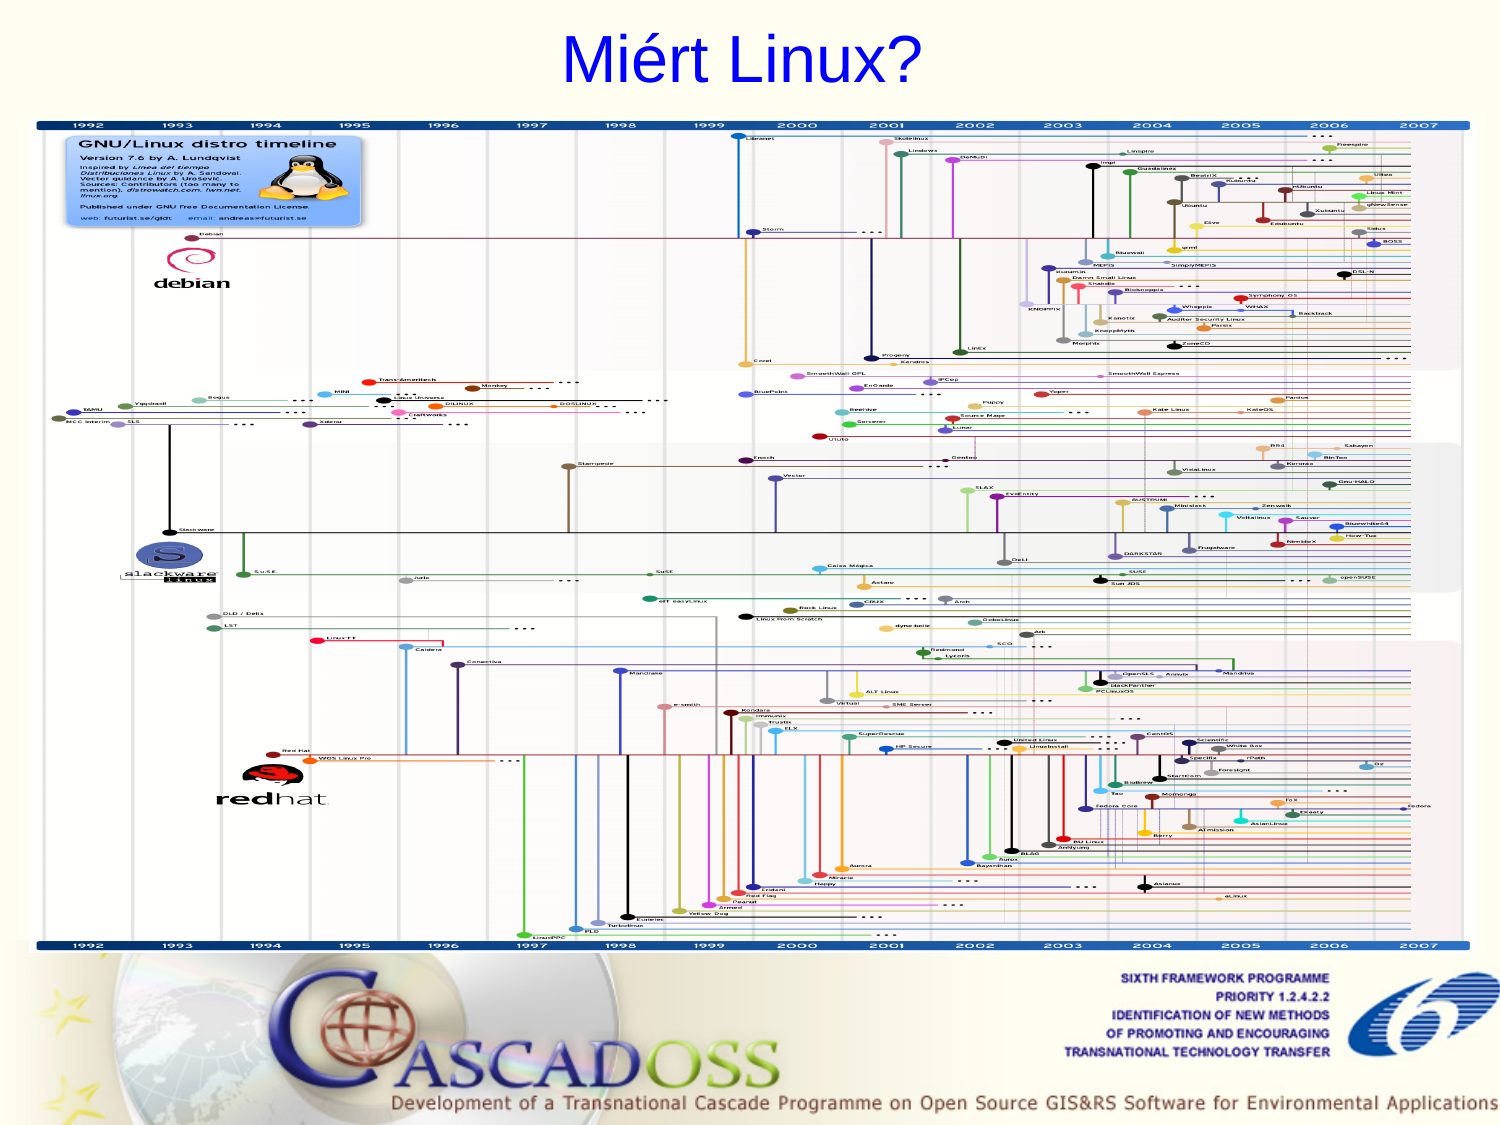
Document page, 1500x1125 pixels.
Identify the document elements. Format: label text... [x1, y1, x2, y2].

title Miért Linux? [67, 0, 1418, 118]
picture [0, 118, 1500, 1125]
